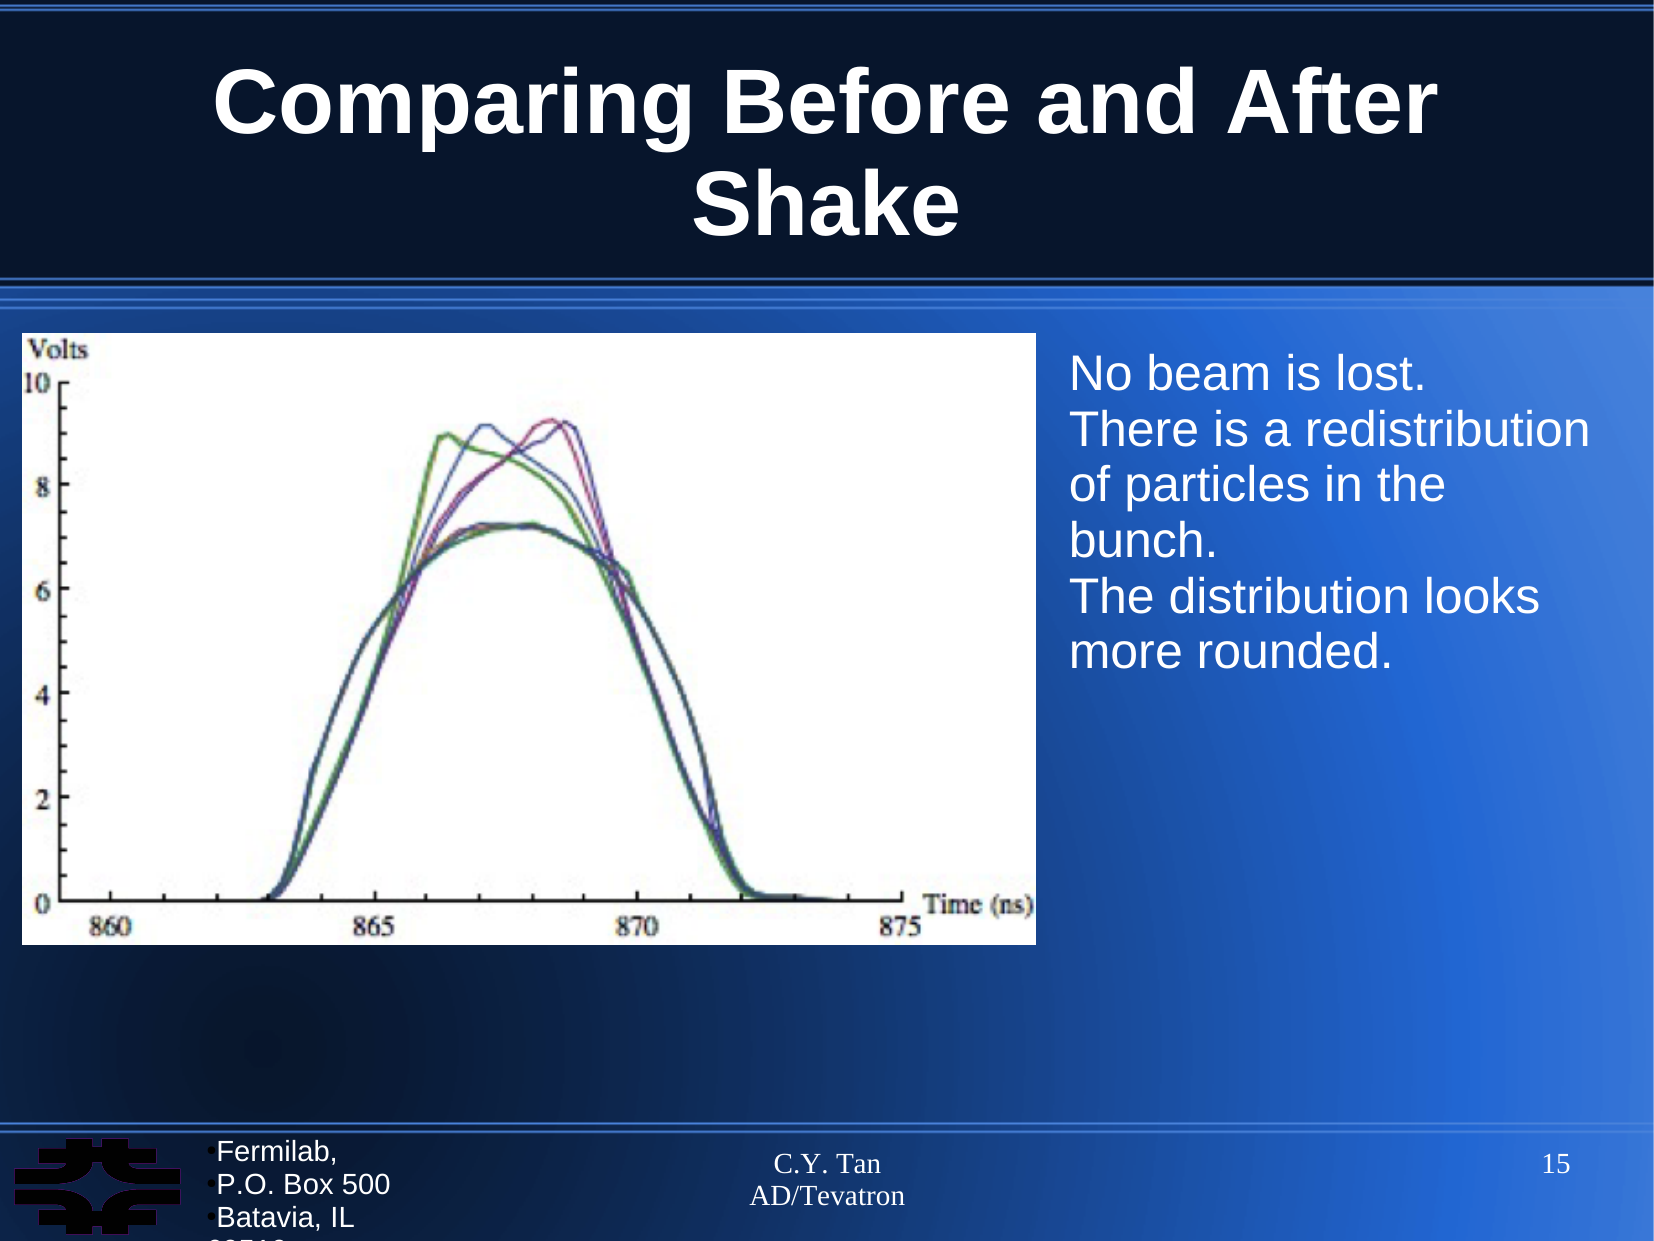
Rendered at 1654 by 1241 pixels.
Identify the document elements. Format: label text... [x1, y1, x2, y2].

title Comparing Before and After Shake [82, 49, 1571, 257]
text_box No beam is lost. There is a redistribution of particles in the bunch. The distribution looks more rounded. [1068, 345, 1609, 680]
picture [0, 0, 1654, 1241]
